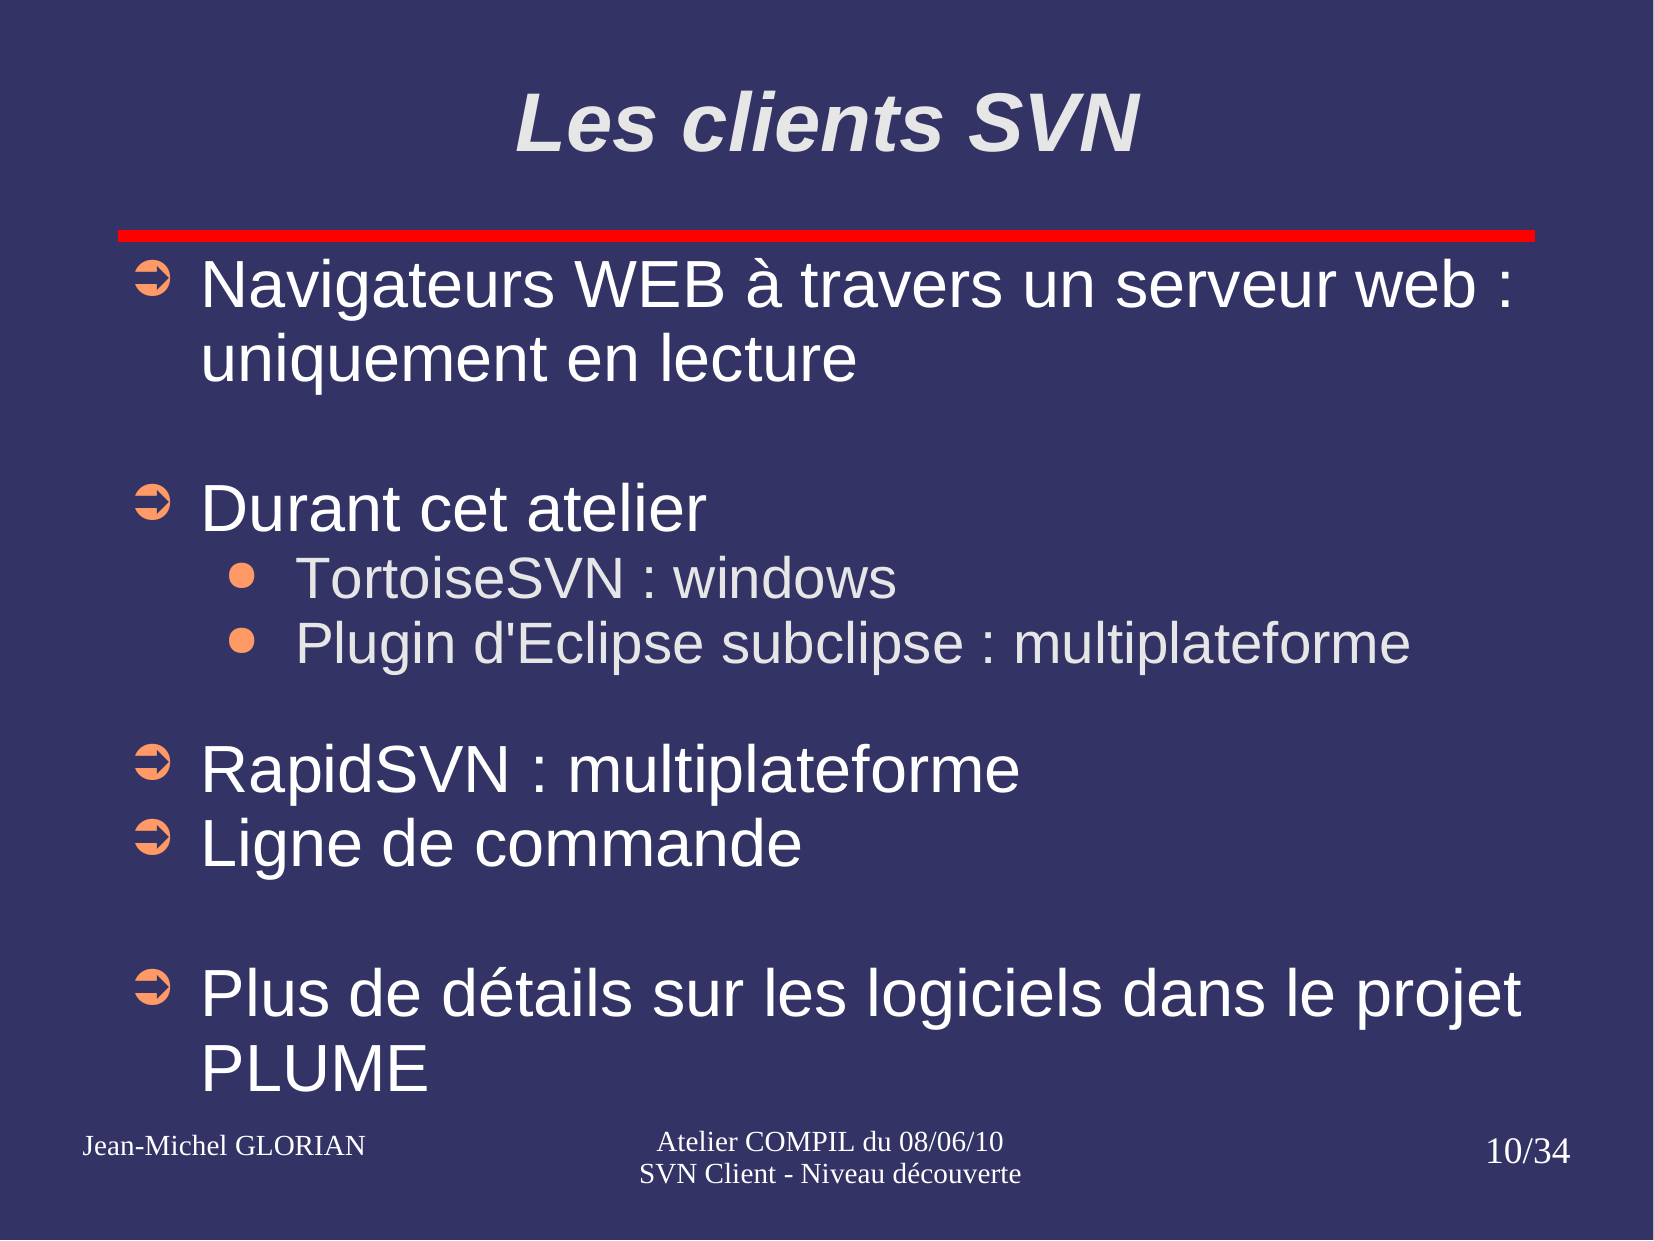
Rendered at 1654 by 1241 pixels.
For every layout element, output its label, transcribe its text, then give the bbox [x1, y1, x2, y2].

list Navigateurs WEB à travers un serveur web : uniquement en lecture Durant cet atelier TortoiseSVN : windows Plugin d'Eclipse subclipse : multiplateforme RapidSVN : multiplateforme Ligne de commande Plus de détails sur les logiciels dans le projet PLUME [118, 246, 1536, 1106]
title Les clients SVN [121, 26, 1534, 219]
